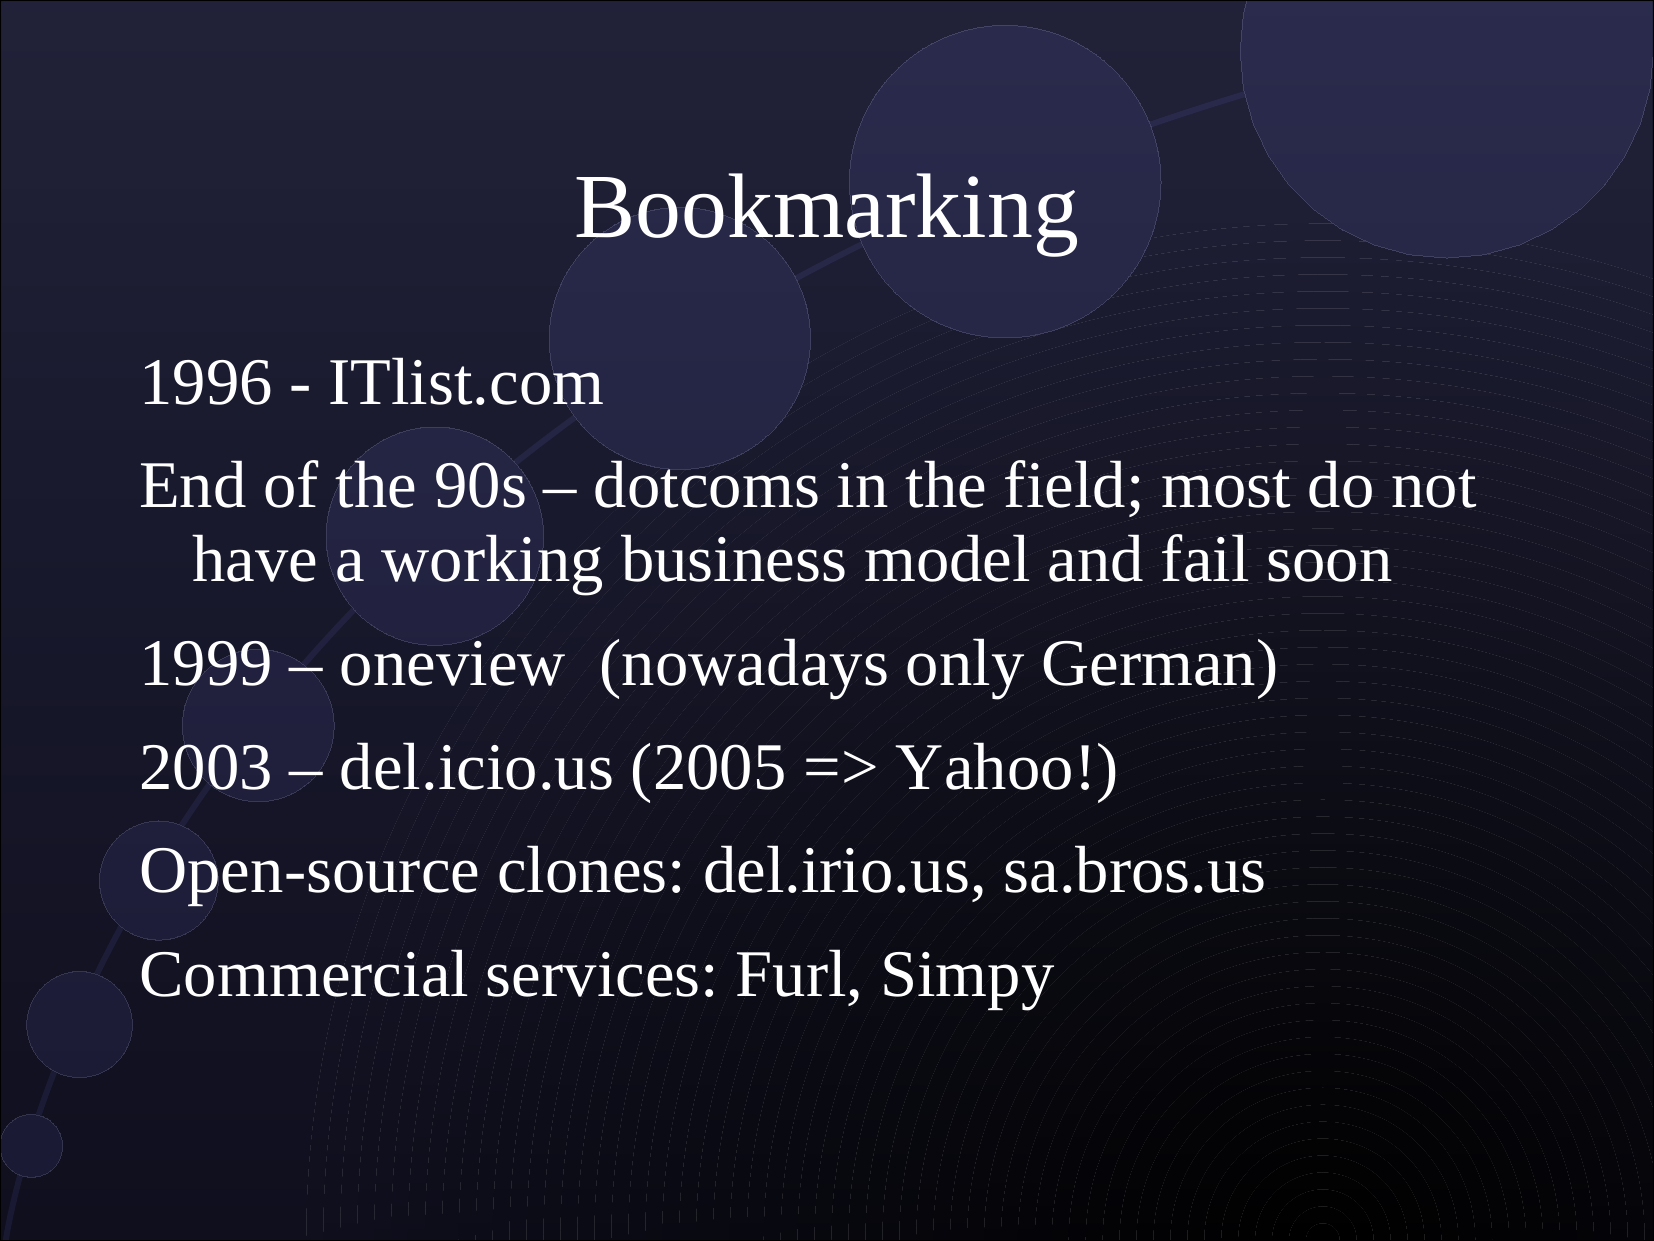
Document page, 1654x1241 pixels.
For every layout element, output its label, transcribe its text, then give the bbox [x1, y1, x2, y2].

list 1996 - ITlist.com End of the 90s – dotcoms in the field; most do not have a working business model and fail soon 1999 – oneview (nowadays only German) 2003 – del.icio.us (2005 => Yahoo!) Open-source clones: del.irio.us, sa.bros.us Commercial services: Furl, Simpy [121, 344, 1534, 1127]
title Bookmarking [121, 102, 1534, 311]
